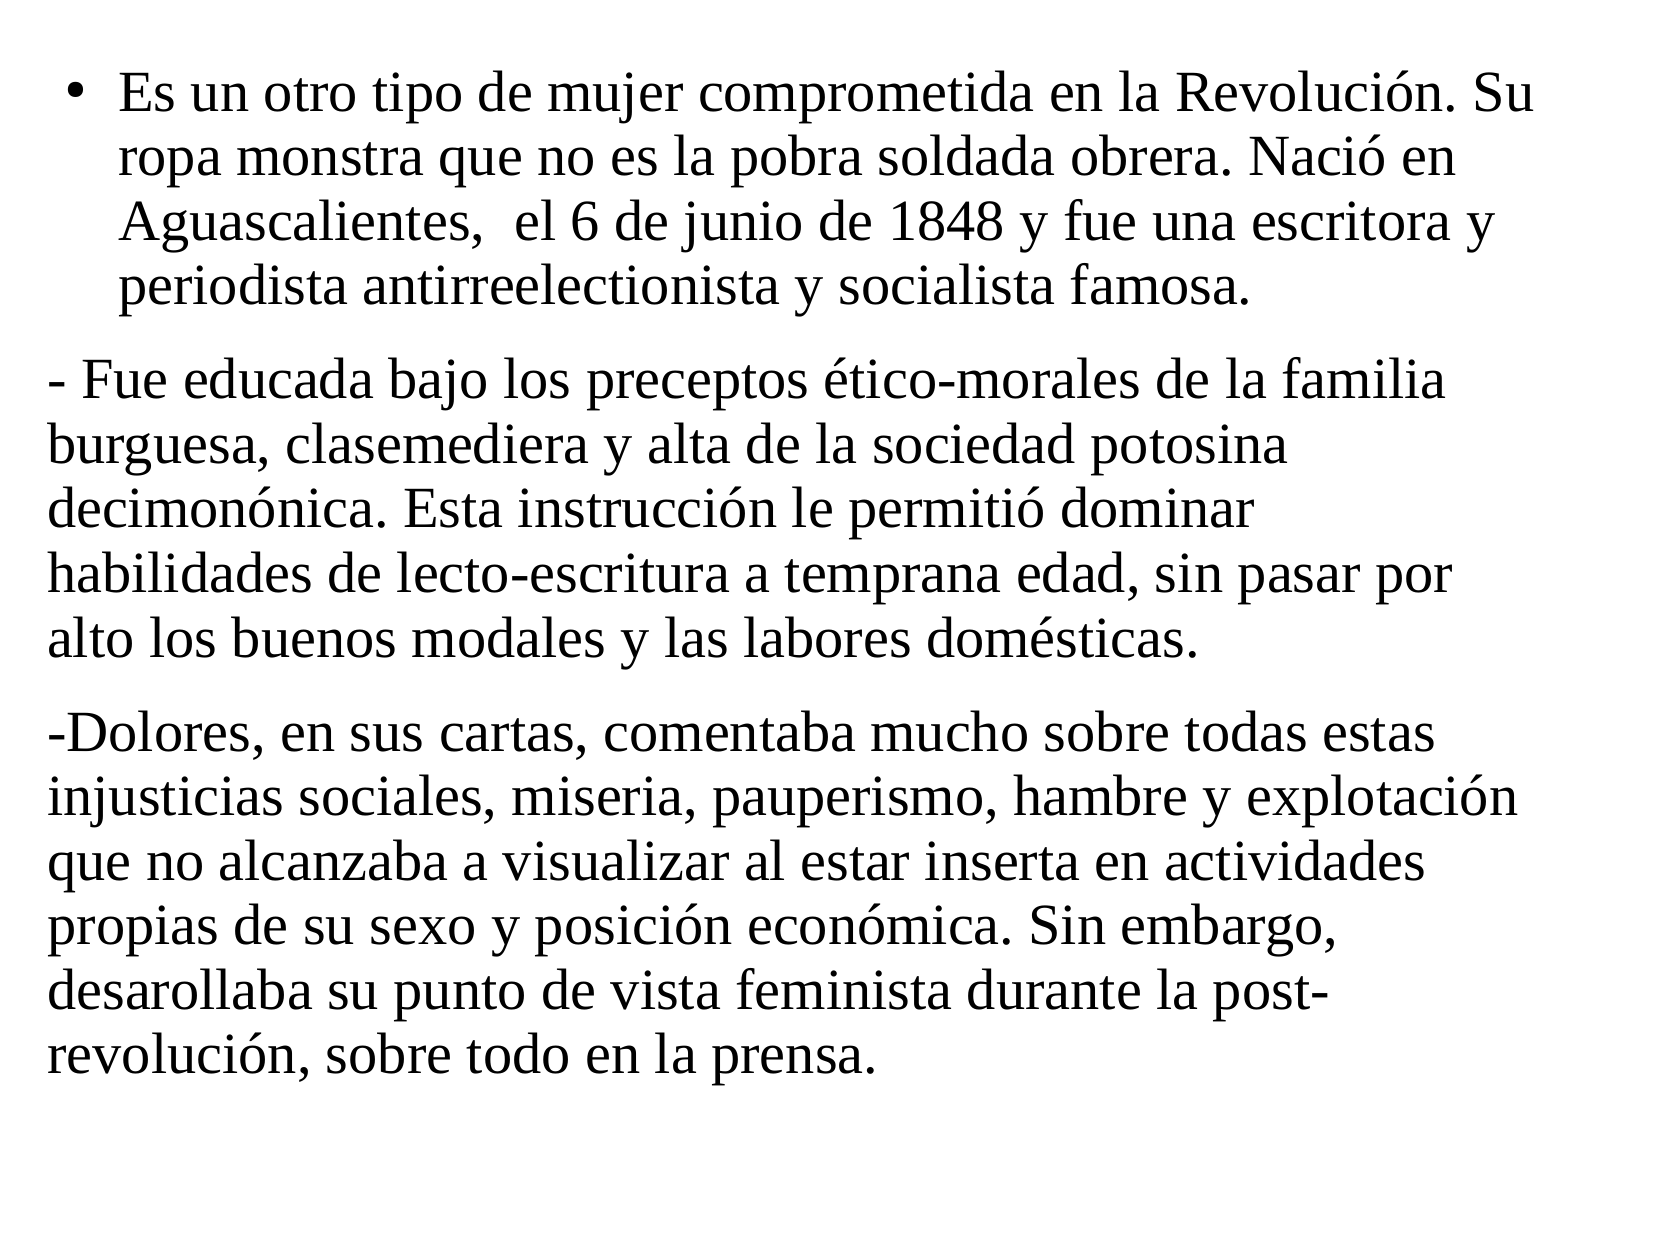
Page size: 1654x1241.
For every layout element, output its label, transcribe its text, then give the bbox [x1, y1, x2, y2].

list Es un otro tipo de mujer comprometida en la Revolución. Su ropa monstra que no es la pobra soldada obrera. Nació en Aguascalientes, el 6 de junio de 1848 y fue una escritora y periodista antirreelectionista y socialista famosa. - Fue educada bajo los preceptos ético-morales de la familia burguesa, clasemediera y alta de la sociedad potosina decimonónica. Esta instrucción le permitió dominar habilidades de lecto-escritura a temprana edad, sin pasar por alto los buenos modales y las labores domésticas. -Dolores, en sus cartas, comentaba mucho sobre todas estas injusticias sociales, miseria, pauperismo, hambre y explotación que no alcanzaba a visualizar al estar inserta en actividades propias de su sexo y posición económica. Sin embargo, desarollaba su punto de vista feminista durante la post-revolución, sobre todo en la prensa. [47, 59, 1536, 1101]
